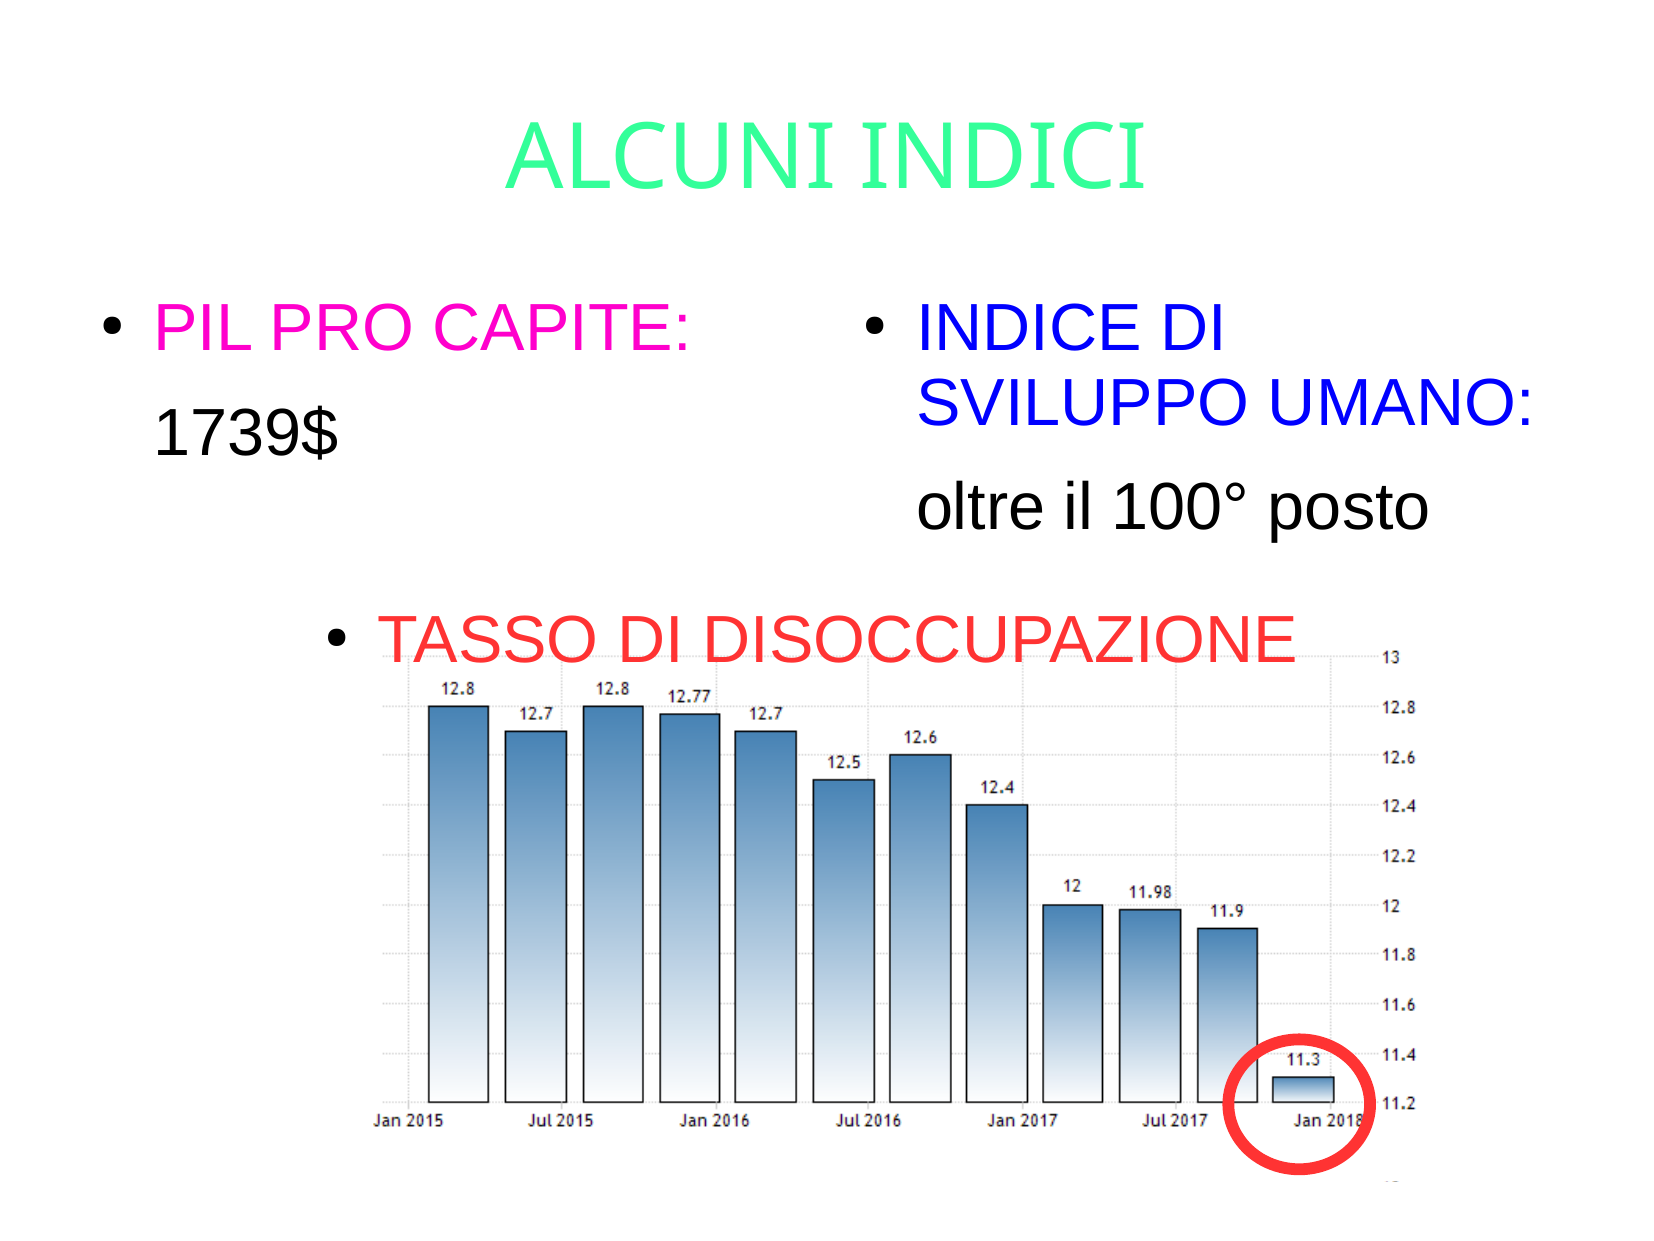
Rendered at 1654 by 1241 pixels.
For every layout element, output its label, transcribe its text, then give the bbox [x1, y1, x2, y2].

list TASSO DI DISOCCUPAZIONE [307, 602, 1501, 1182]
list INDICE DI SVILUPPO UMANO: oltre il 100° posto [845, 290, 1572, 681]
title ALCUNI INDICI [82, 49, 1571, 257]
list PIL PRO CAPITE: 1739$ [82, 290, 809, 1052]
